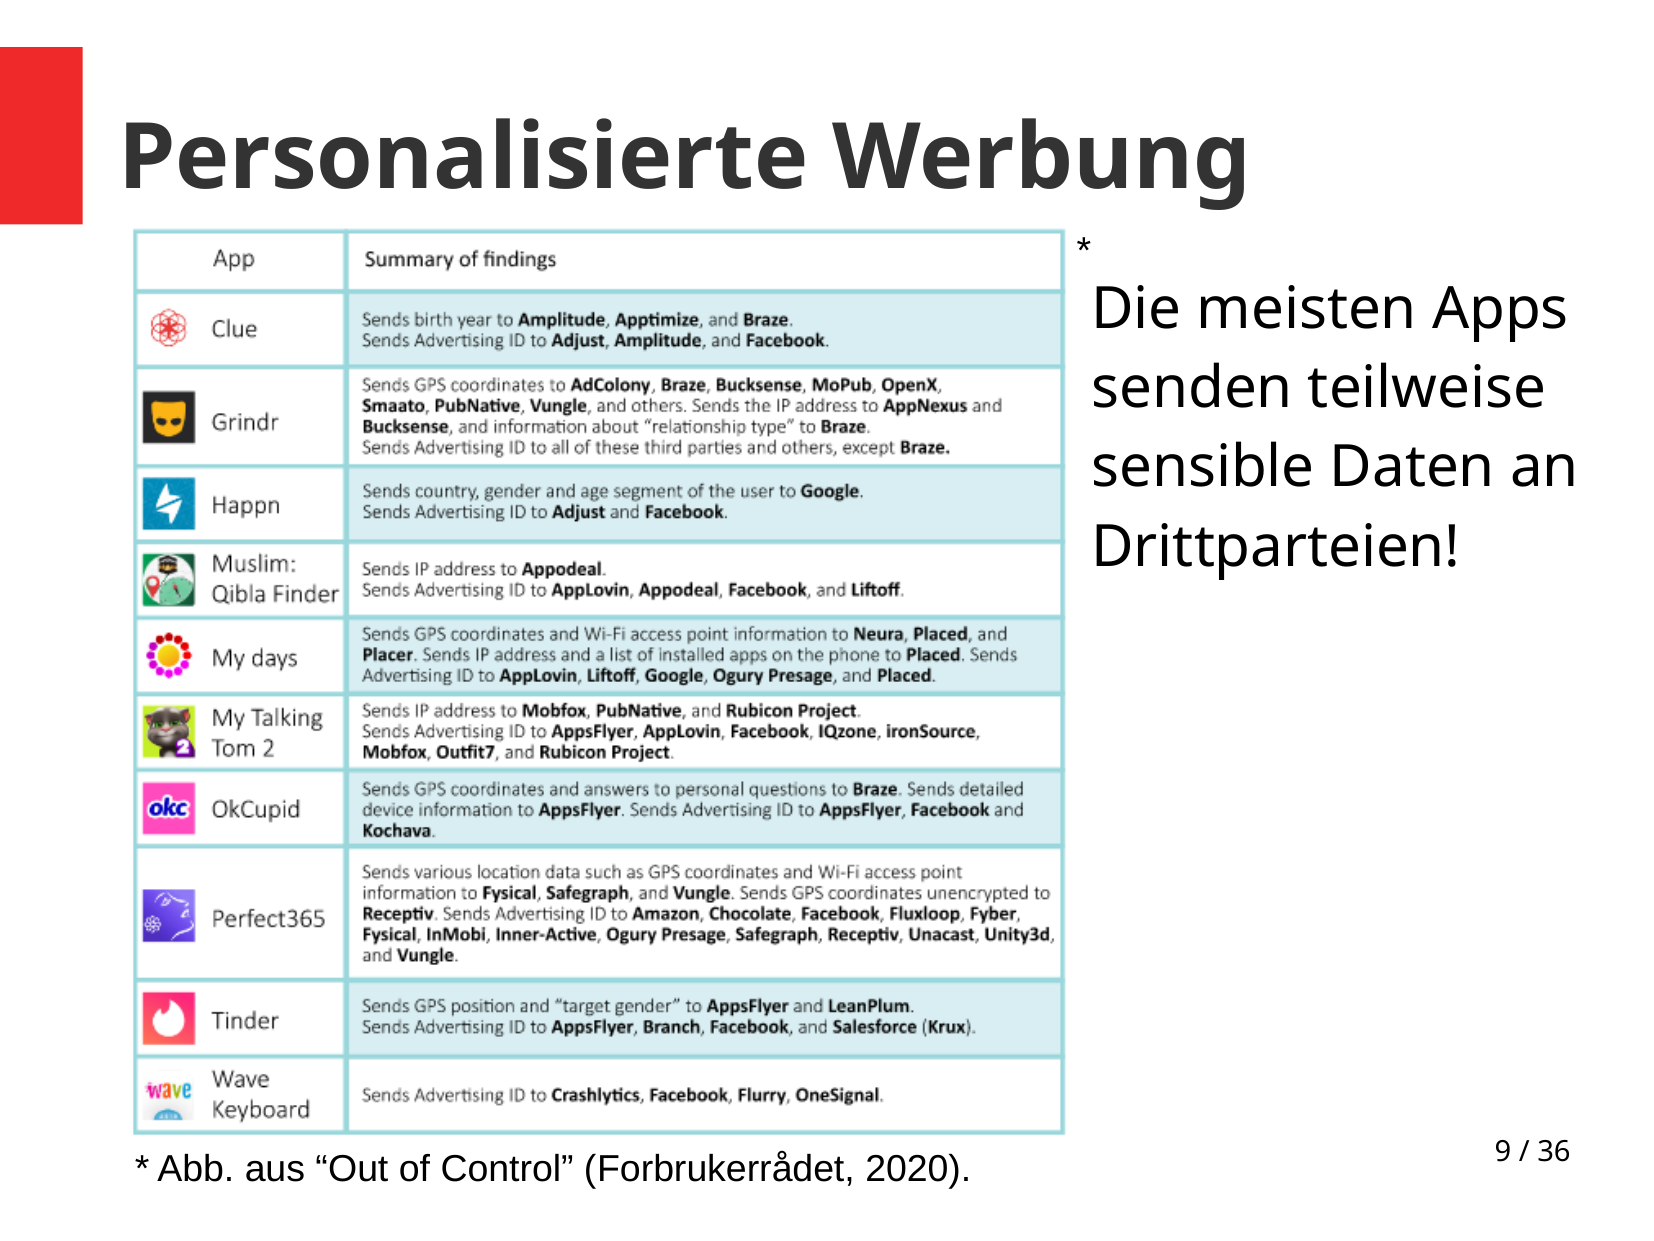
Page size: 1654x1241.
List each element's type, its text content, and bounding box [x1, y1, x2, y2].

title Personalisierte Werbung [118, 49, 1571, 257]
text_box Die meisten Apps senden teilweise sensible Daten an Drittparteien! [1076, 258, 1606, 634]
text_box * [1061, 222, 1114, 258]
text_box * Abb. aus “Out of Control” (Forbrukerrådet, 2020). [120, 1140, 1036, 1239]
picture [127, 224, 1077, 1141]
